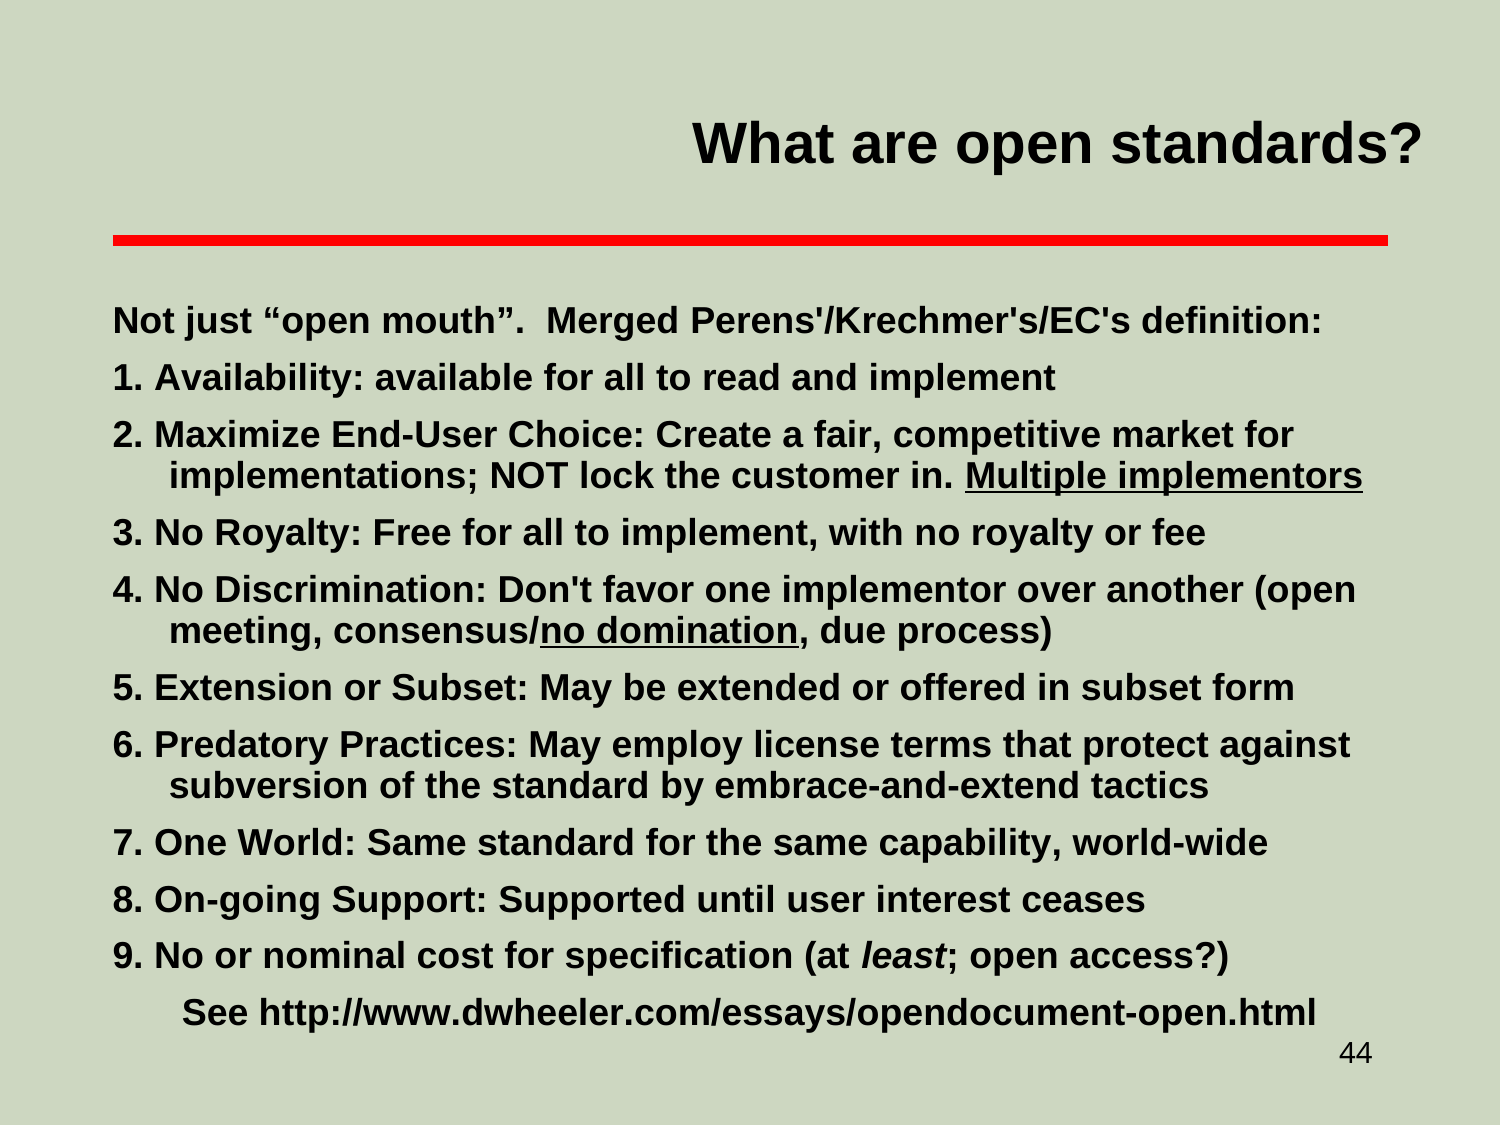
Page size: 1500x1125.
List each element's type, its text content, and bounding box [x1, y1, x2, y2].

list Not just “open mouth”. Merged Perens'/Krechmer's/EC's definition: 1. Availability: available for all to read and implement 2. Maximize End-User Choice: Create a fair, competitive market for implementations; NOT lock the customer in. Multiple implementors 3. No Royalty: Free for all to implement, with no royalty or fee 4. No Discrimination: Don't favor one implementor over another (open meeting, consensus/no domination, due process) 5. Extension or Subset: May be extended or offered in subset form 6. Predatory Practices: May employ license terms that protect against subversion of the standard by embrace-and-extend tactics 7. One World: Same standard for the same capability, world-wide 8. On-going Support: Supported until user interest ceases 9. No or nominal cost for specification (at least; open access?) See http://www.dwheeler.com/essays/opendocument-open.html [112, 299, 1388, 1111]
title What are open standards? [375, 75, 1426, 213]
